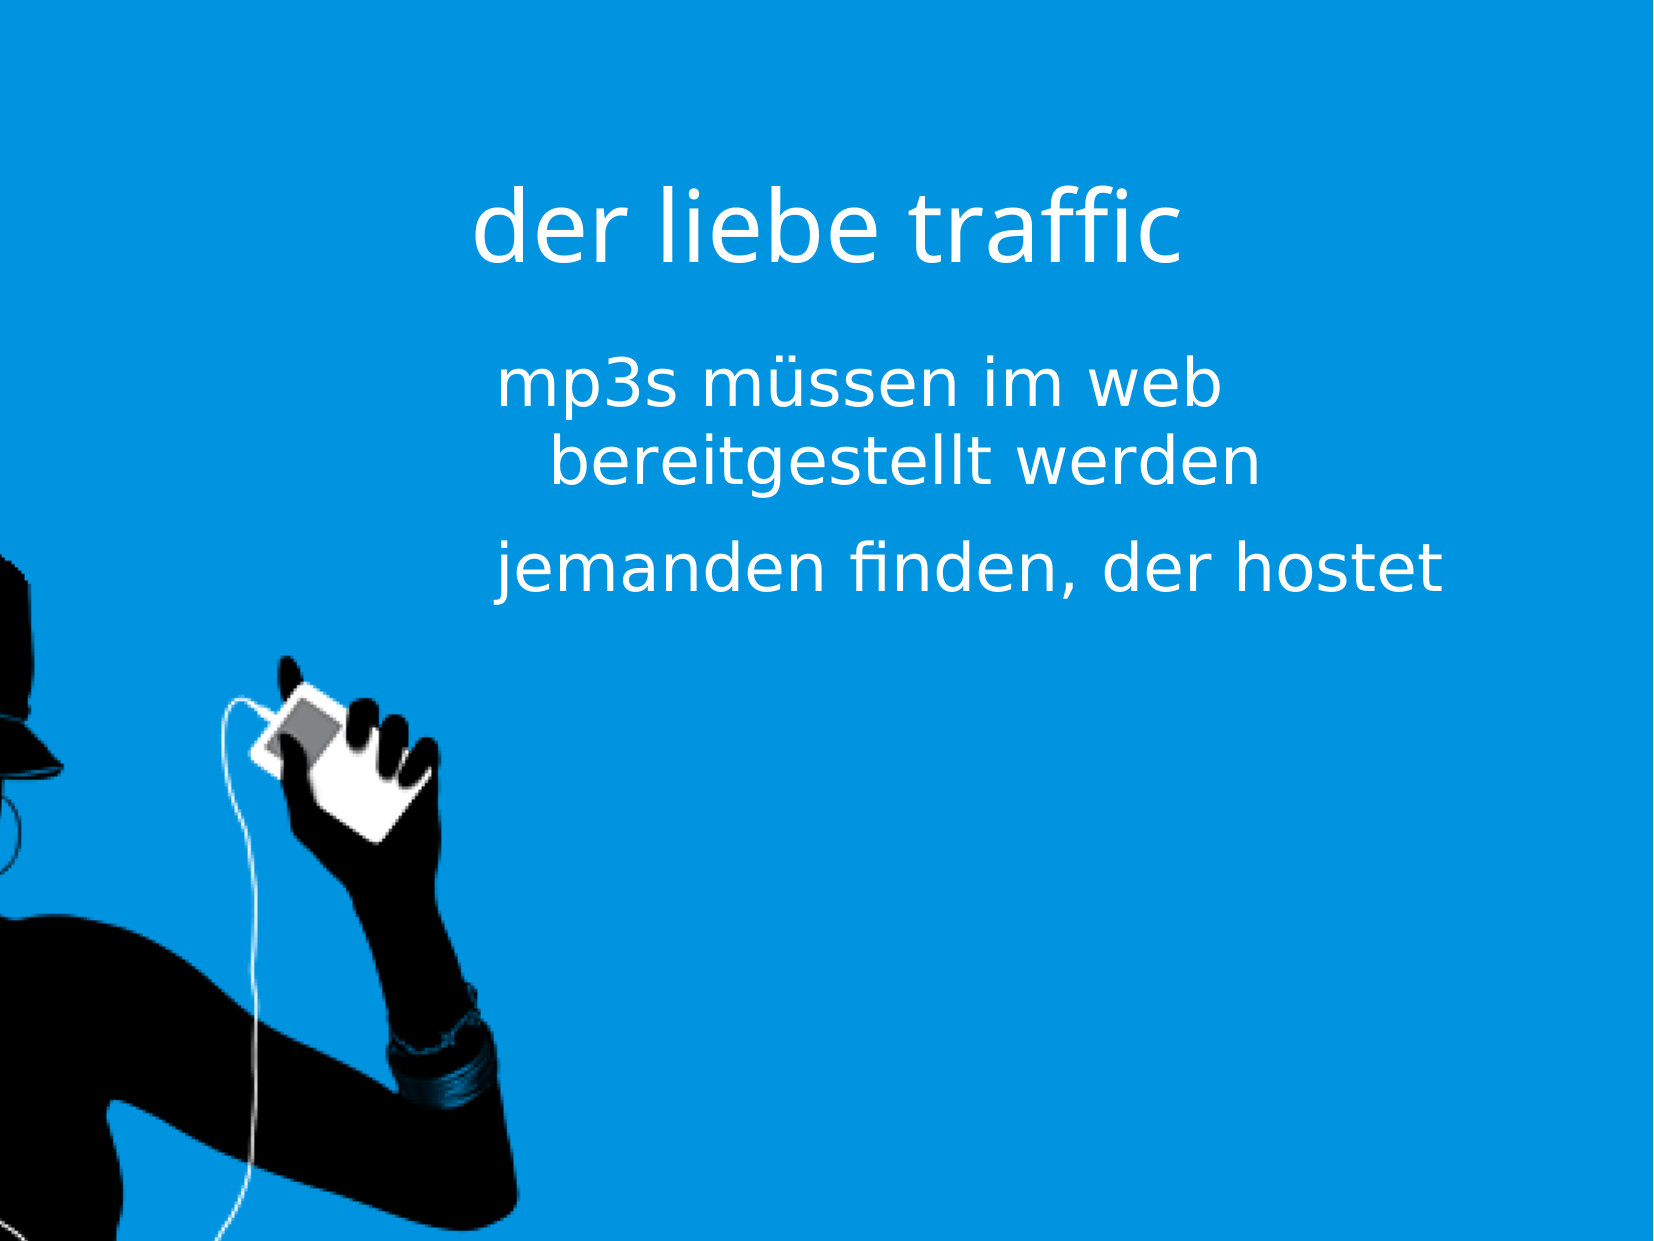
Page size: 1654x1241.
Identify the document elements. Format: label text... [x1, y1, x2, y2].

list mp3s müssen im web bereitgestellt werden jemanden finden, der hostet [477, 344, 1533, 1212]
title der liebe traffic [121, 102, 1533, 344]
picture [31, 771, 59, 778]
picture [0, 719, 60, 773]
picture [0, 558, 33, 720]
picture [0, 657, 509, 1241]
